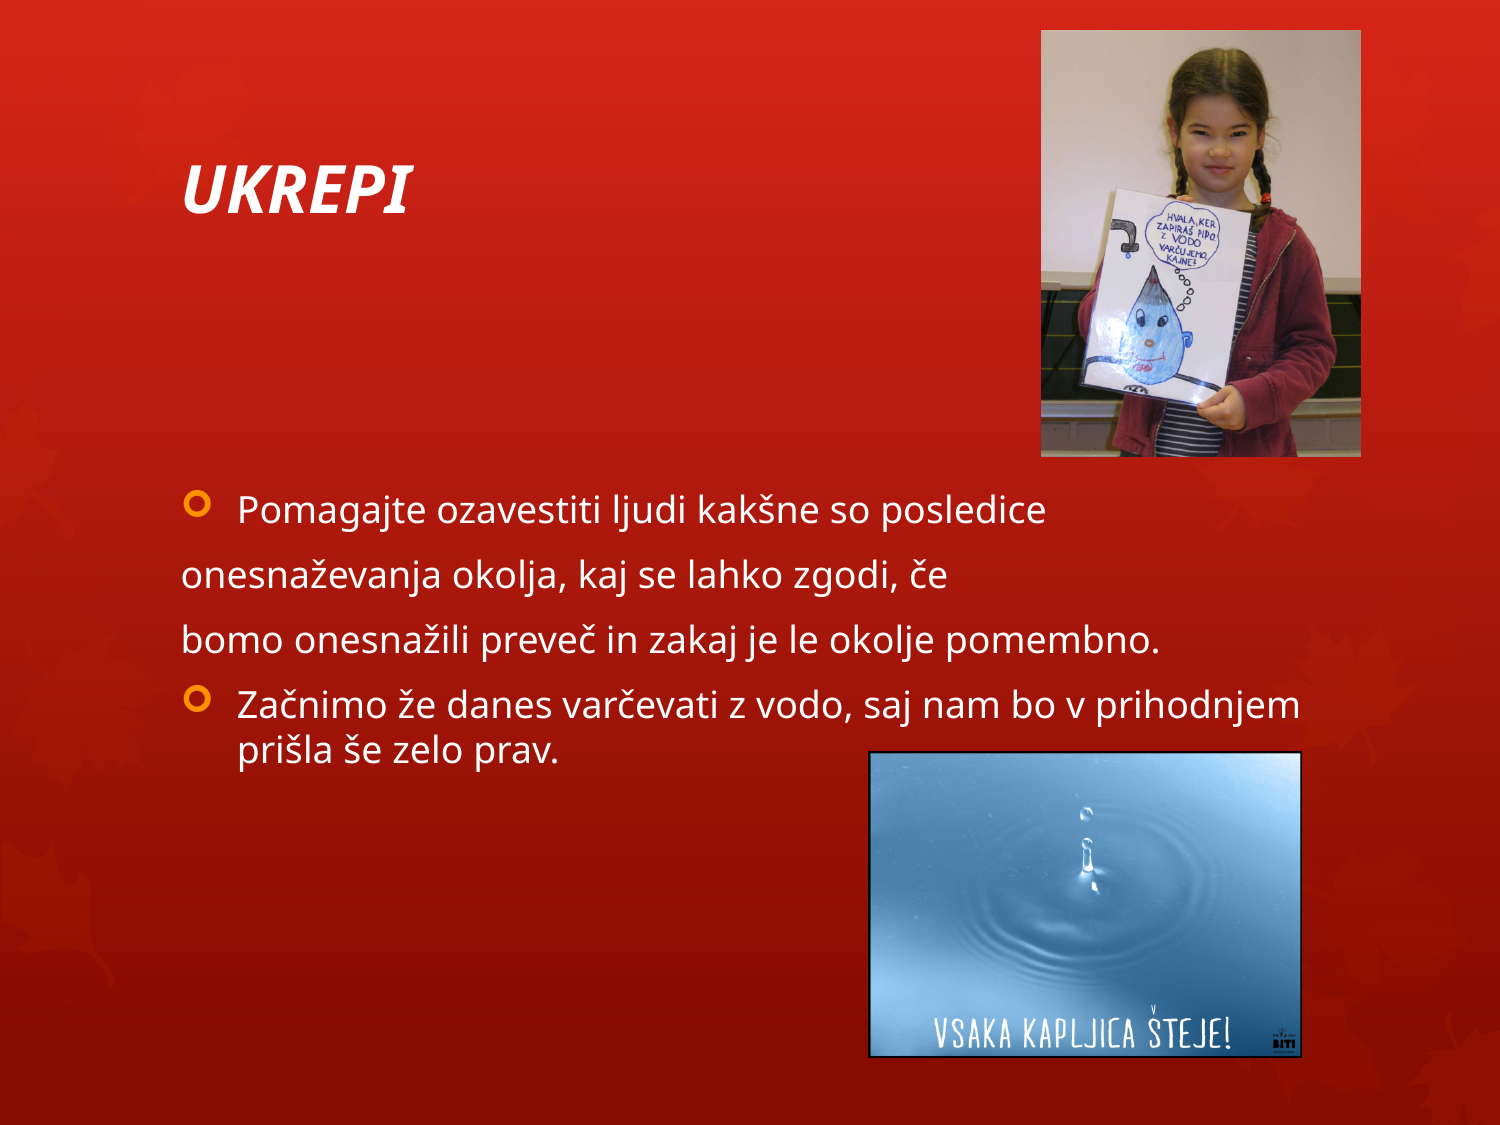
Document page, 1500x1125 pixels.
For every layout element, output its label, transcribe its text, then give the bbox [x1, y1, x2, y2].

list Pomagajte ozavestiti ljudi kakšne so posledice onesnaževanja okolja, kaj se lahko zgodi, če bomo onesnažili preveč in zakaj je le okolje pomembno. Začnimo že danes varčevati z vodo, saj nam bo v prihodnjem prišla še zelo prav. [165, 296, 1335, 962]
title UKREPI [165, 110, 1041, 263]
picture [1041, 30, 1361, 457]
picture [868, 751, 1302, 1058]
